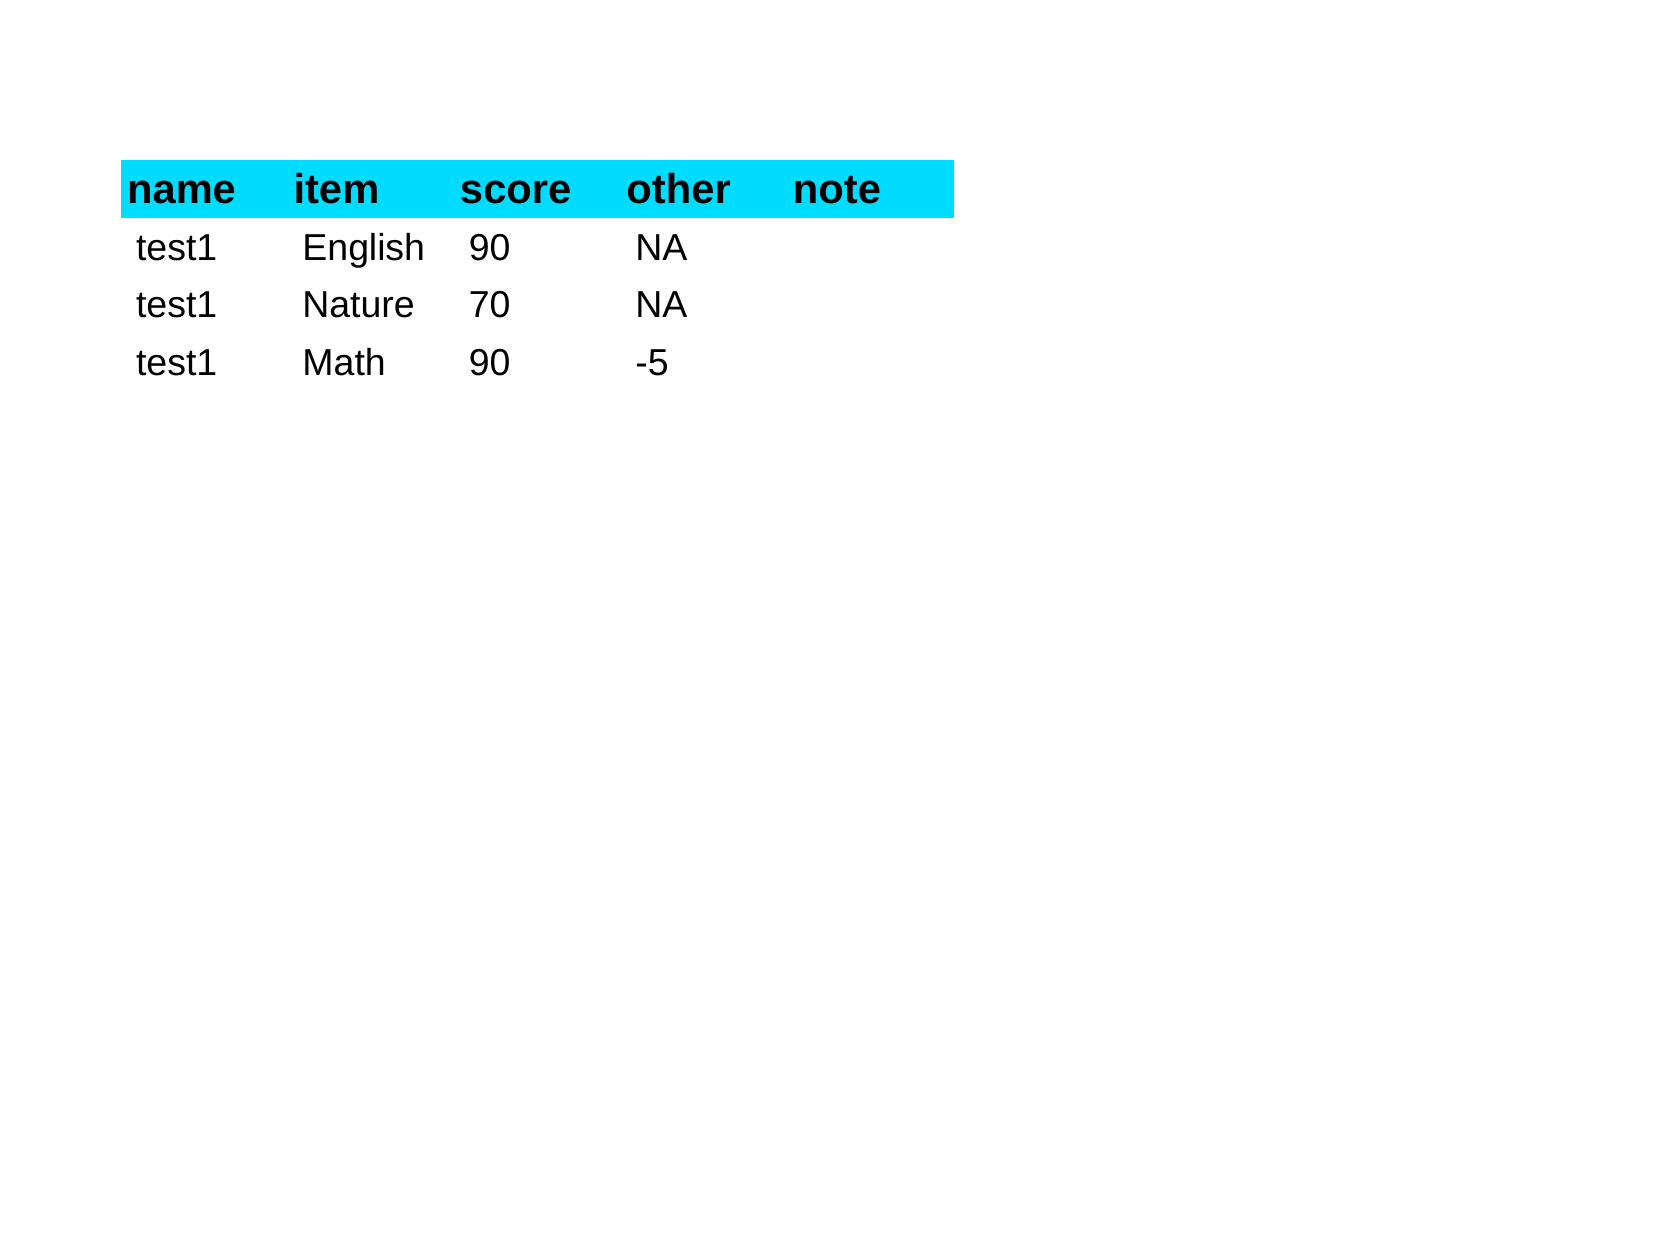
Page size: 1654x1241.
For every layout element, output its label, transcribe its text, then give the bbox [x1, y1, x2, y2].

table_cell 90 [454, 333, 621, 391]
table_cell [288, 391, 454, 449]
table_cell 90 [454, 218, 621, 276]
table_cell Math [288, 333, 454, 391]
table_cell [621, 391, 787, 449]
table_cell test1 [121, 276, 288, 333]
table_cell [787, 391, 954, 449]
table_cell [787, 218, 954, 276]
table_cell [787, 276, 954, 333]
table_cell 70 [454, 276, 621, 333]
table_cell Nature [288, 276, 454, 333]
table_cell [121, 391, 288, 449]
table_header score [454, 160, 621, 218]
table_cell NA [621, 276, 787, 333]
table_cell test1 [121, 218, 288, 276]
table_cell test1 [121, 333, 288, 391]
table_header item [288, 160, 454, 218]
table_cell [454, 391, 621, 449]
table_cell [787, 333, 954, 391]
table_header other [621, 160, 787, 218]
table_cell NA [621, 218, 787, 276]
table_header name [121, 160, 288, 218]
table_cell -5 [621, 333, 787, 391]
table_header note [787, 160, 954, 218]
table_cell English [288, 218, 454, 276]
